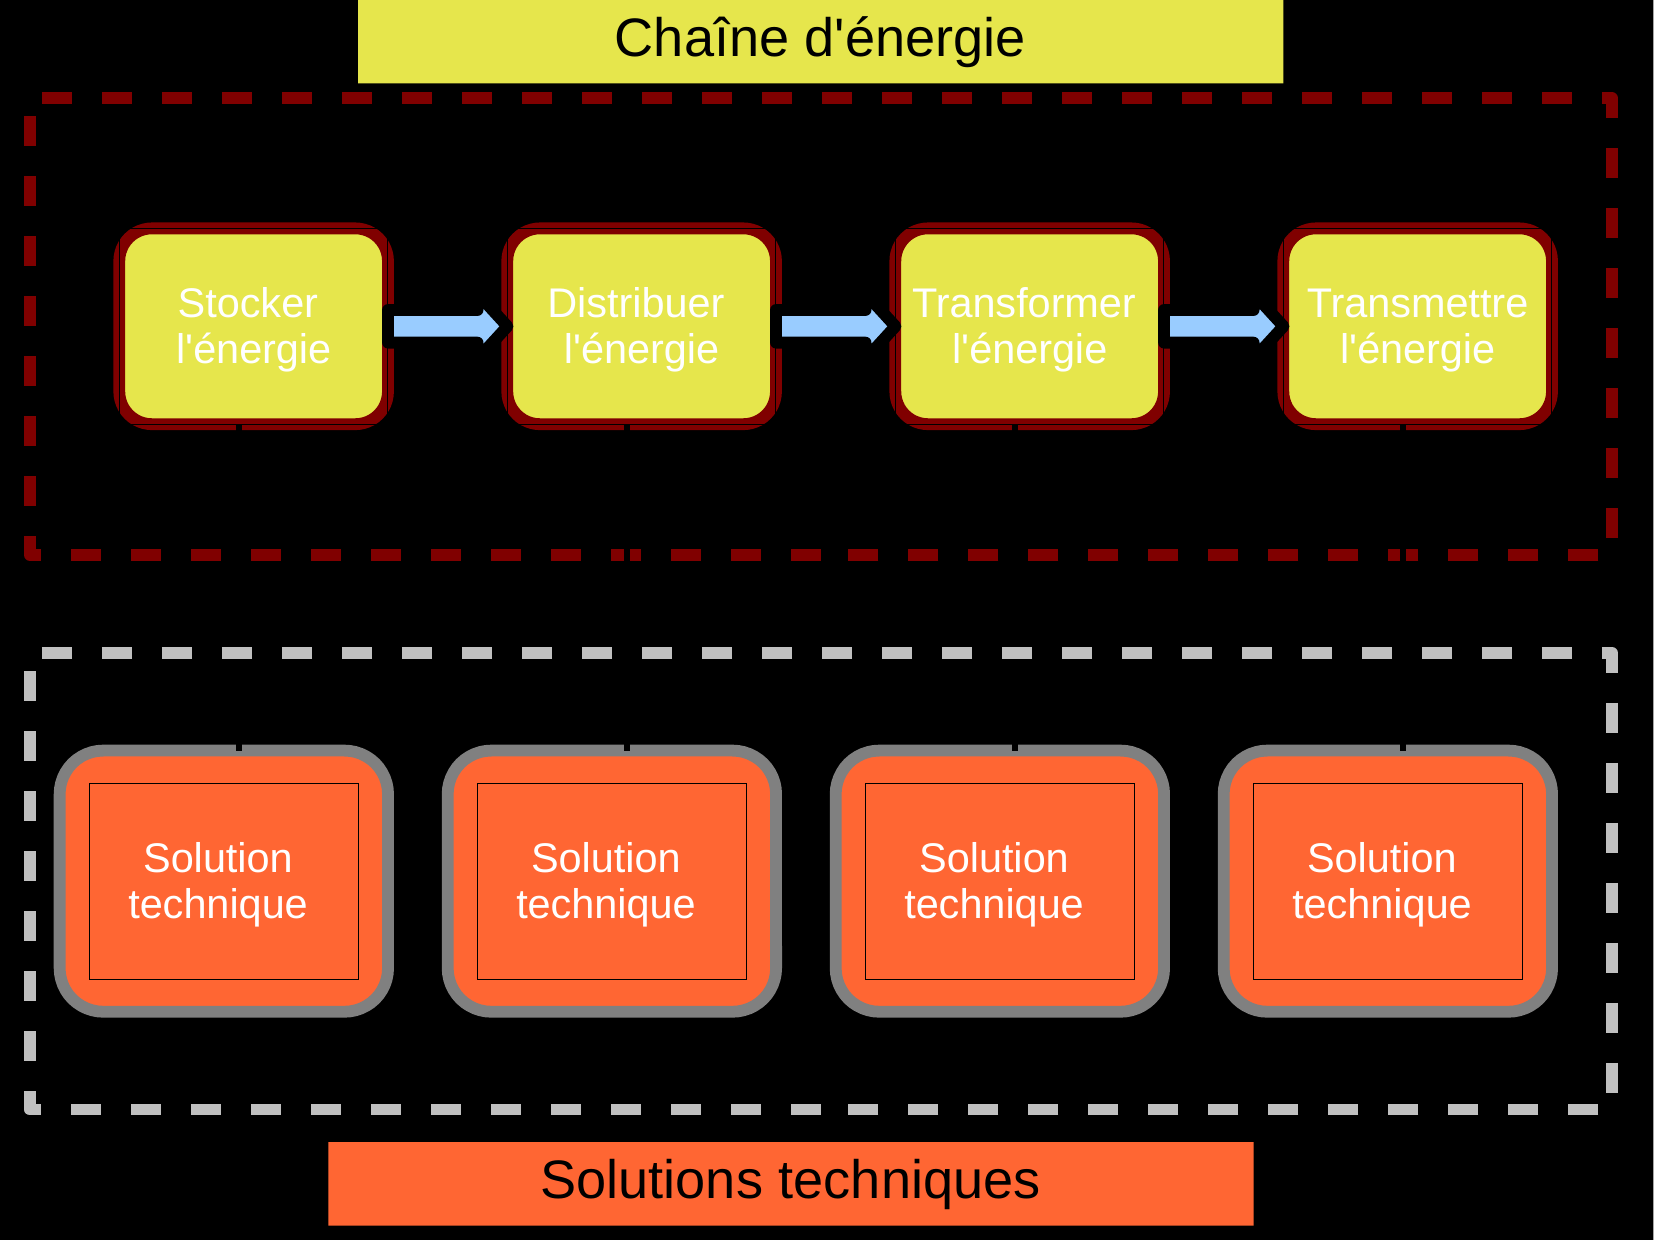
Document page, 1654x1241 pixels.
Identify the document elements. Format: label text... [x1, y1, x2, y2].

text_box [835, 750, 1165, 1012]
text_box [1164, 260, 1283, 393]
text_box Transmettre l'énergie [1283, 228, 1552, 425]
text_box [447, 750, 777, 1012]
text_box Stocker l'énergie [119, 228, 388, 425]
text_box Solution technique [477, 783, 747, 980]
text_box Solution technique [1253, 783, 1523, 980]
text_box [776, 293, 895, 359]
text_box Transformer l'énergie [895, 228, 1164, 425]
text_box [59, 750, 389, 1012]
text_box Solution technique [865, 783, 1135, 980]
text_box Solutions techniques [328, 1142, 1254, 1226]
text_box Solution technique [89, 783, 359, 980]
text_box Chaîne d'énergie [358, 0, 1284, 84]
text_box [1223, 750, 1553, 1012]
text_box [388, 293, 507, 359]
text_box Distribuer l'énergie [507, 228, 776, 425]
